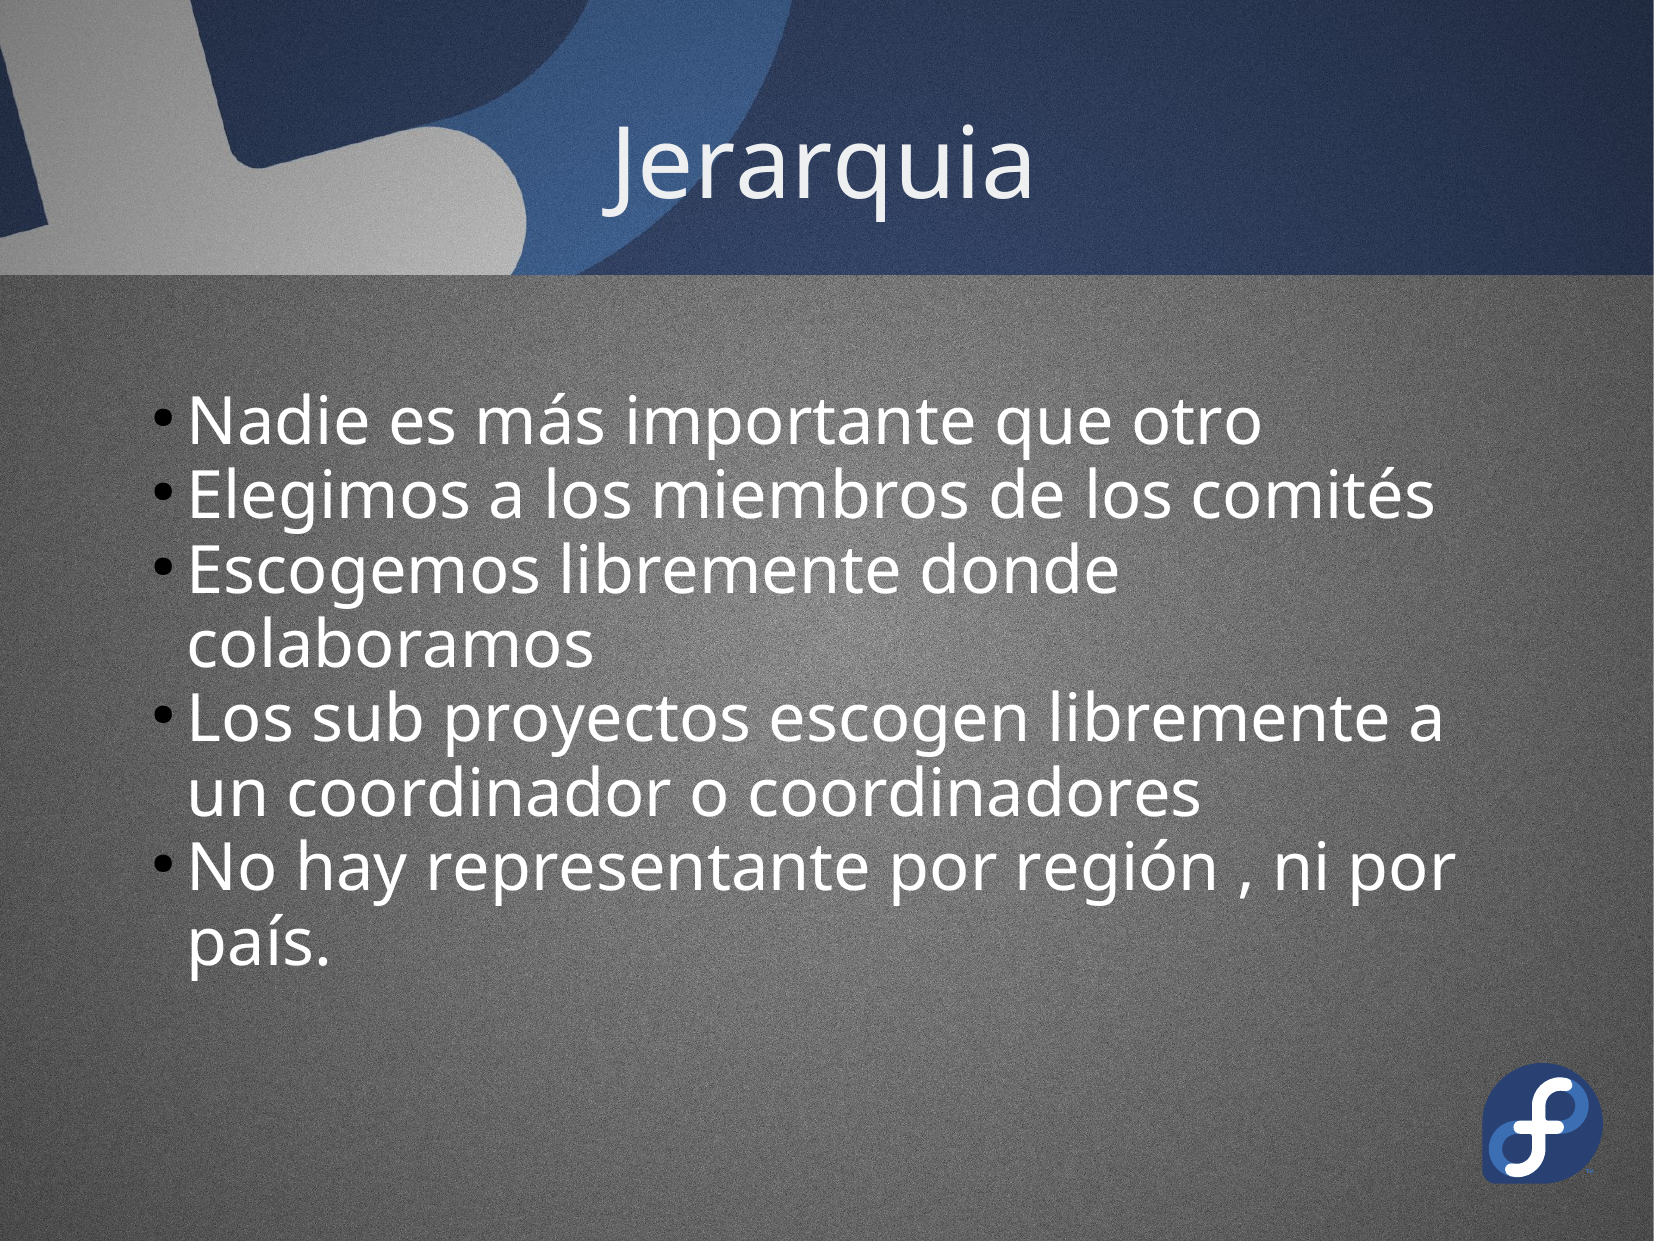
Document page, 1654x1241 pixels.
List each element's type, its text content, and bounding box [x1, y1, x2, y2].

text_box Nadie es más importante que otro Elegimos a los miembros de los comités Escogemos libremente donde colaboramos Los sub proyectos escogen libremente a un coordinador o coordinadores No hay representante por región , ni por país. [136, 377, 1538, 873]
picture [0, 0, 1654, 1241]
text_box Jerarquia [86, 59, 1563, 266]
